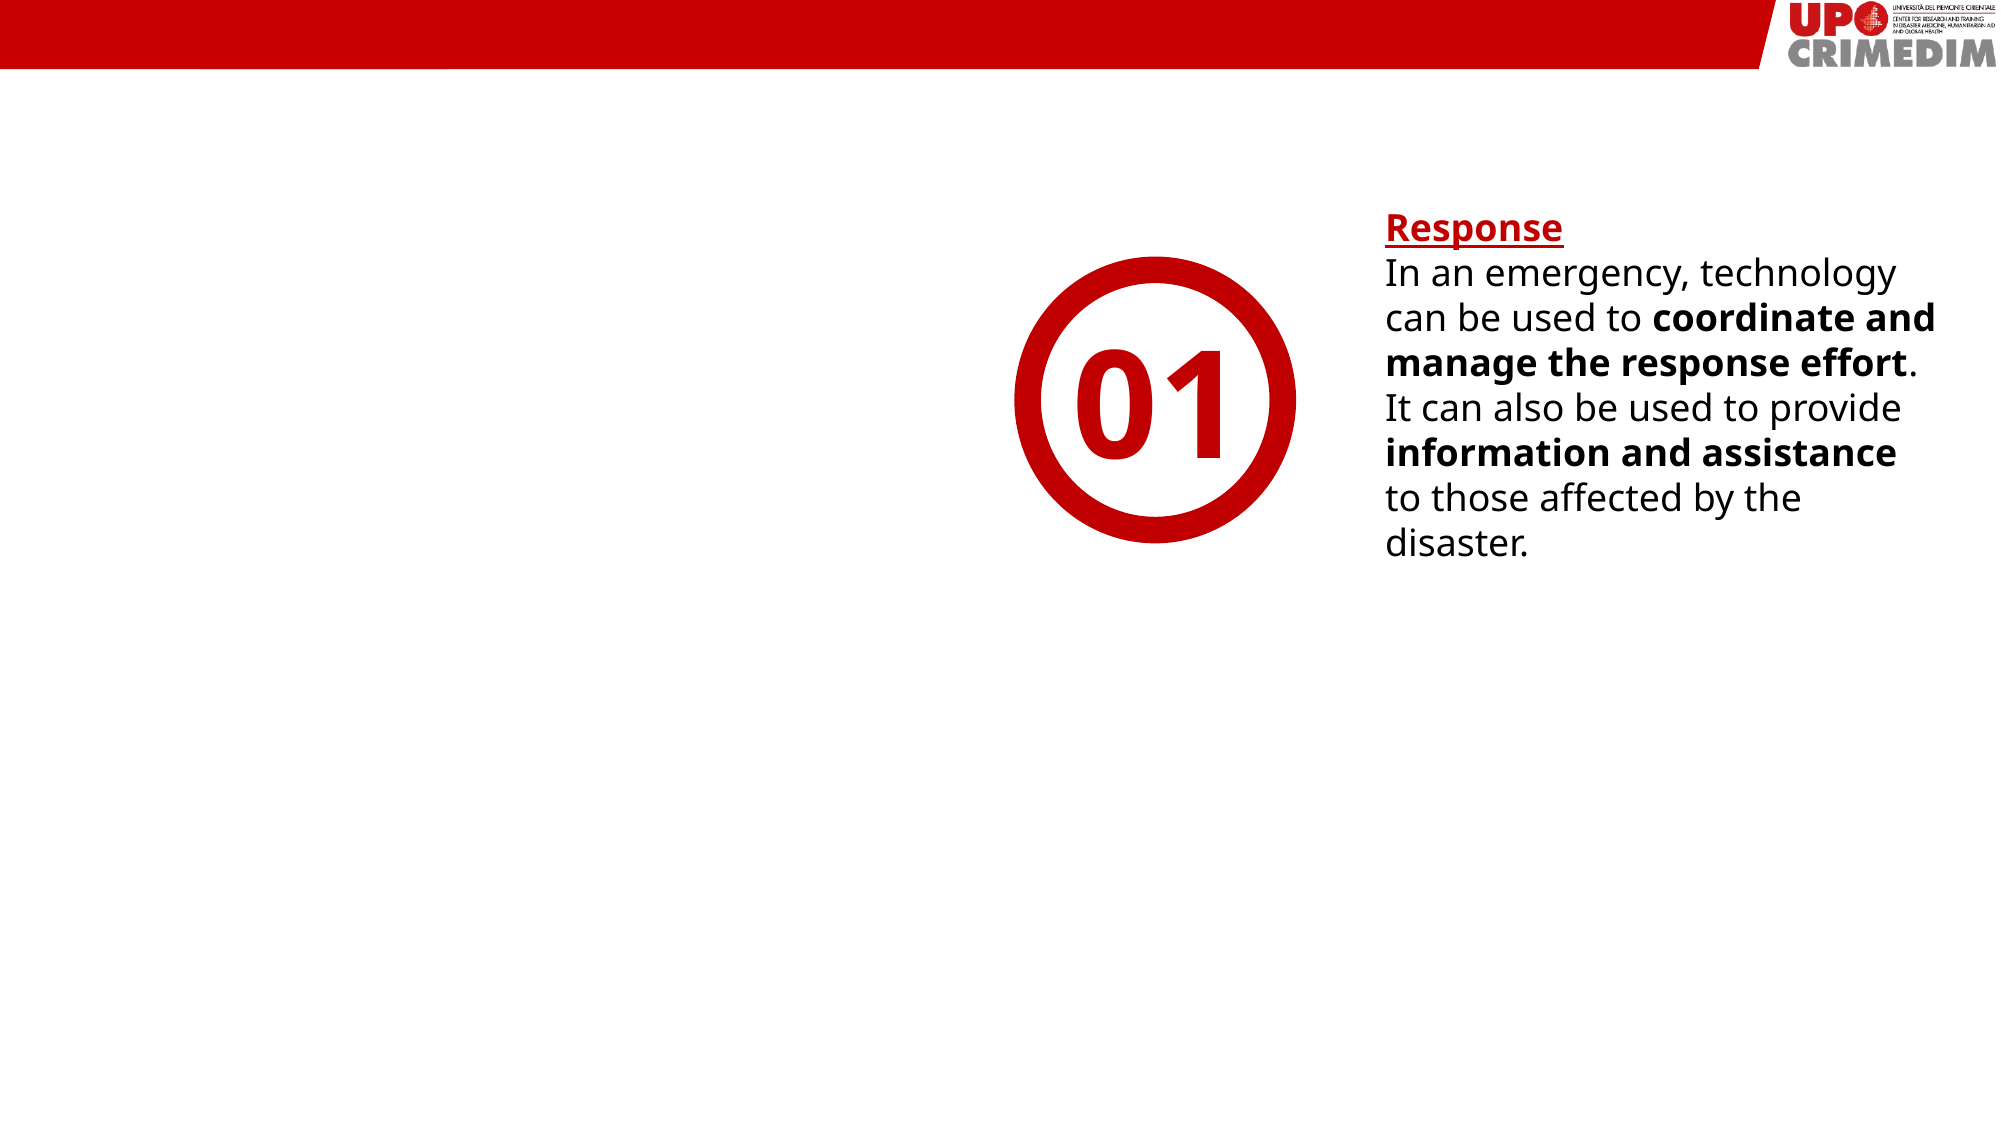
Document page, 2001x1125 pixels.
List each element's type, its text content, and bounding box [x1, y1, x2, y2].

text_box 01 [1057, 301, 1269, 497]
text_box Response In an emergency, technology can be used to coordinate and manage the response effort. It can also be used to provide information and assistance to those affected by the disaster. [1370, 196, 1955, 572]
picture [1788, 1, 1996, 67]
text_box 01 [1259, 301, 1331, 497]
